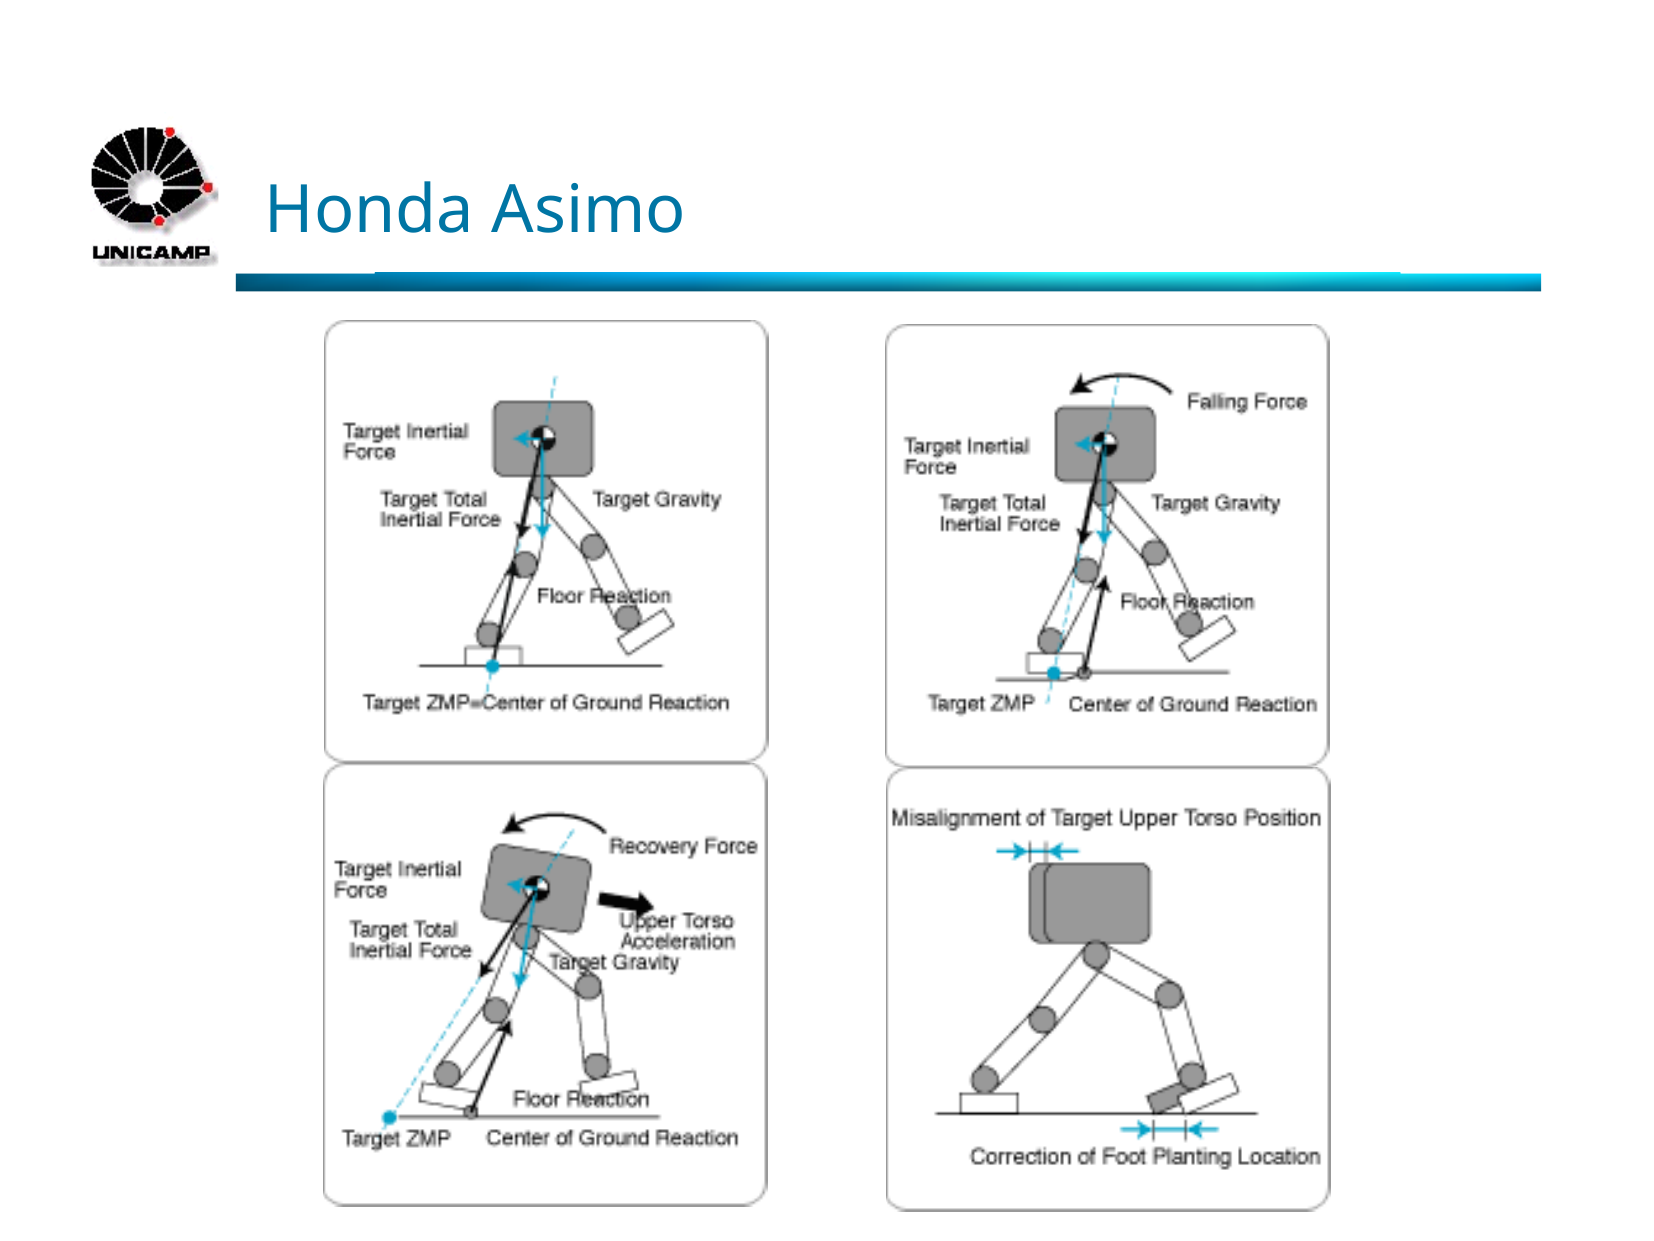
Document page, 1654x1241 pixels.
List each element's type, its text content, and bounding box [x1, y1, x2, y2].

picture [885, 324, 1331, 1212]
picture [125, 272, 1654, 295]
title Honda Asimo [264, 42, 1534, 250]
picture [323, 320, 769, 1207]
